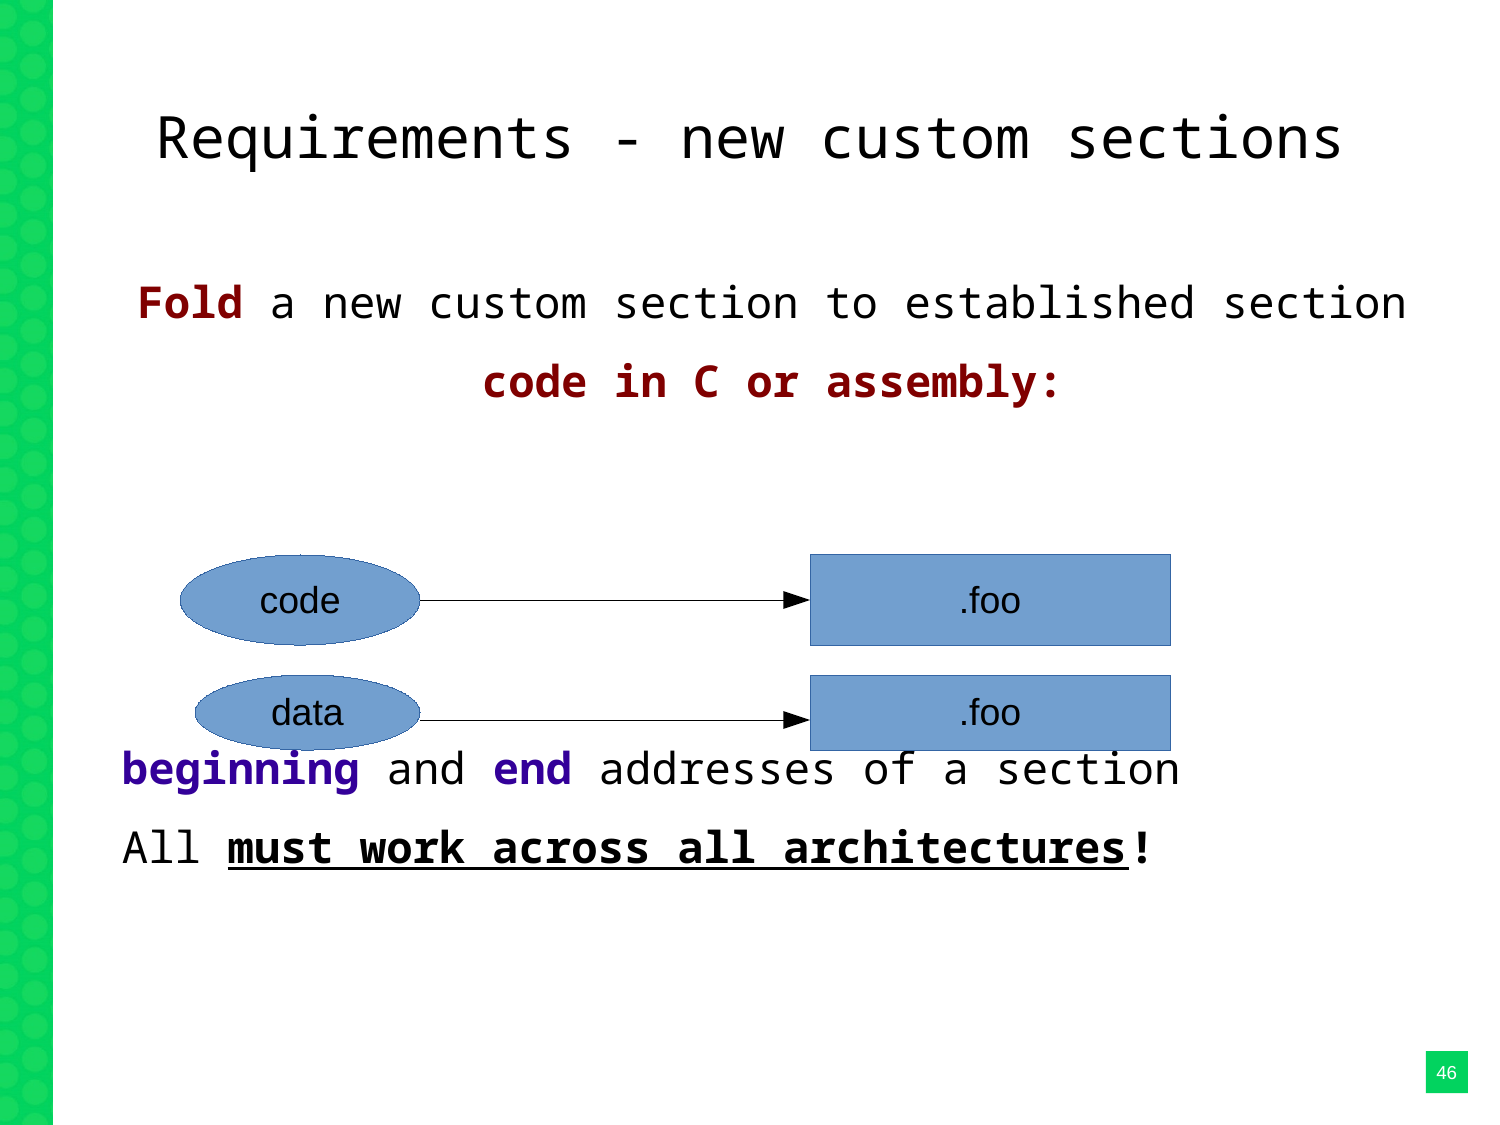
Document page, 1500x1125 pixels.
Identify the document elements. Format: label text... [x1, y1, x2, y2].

text_box <number> [1425, 1051, 1468, 1094]
picture [0, 0, 53, 1125]
title Requirements - new custom sections [75, 42, 1426, 229]
text_box data [195, 675, 421, 751]
list Fold a new custom section to established section code in C or assembly: beginning and end addresses of a section All must work across all architectures! [75, 271, 1426, 924]
text_box .foo [810, 675, 1171, 751]
text_box code [180, 554, 421, 646]
text_box .foo [810, 554, 1171, 646]
